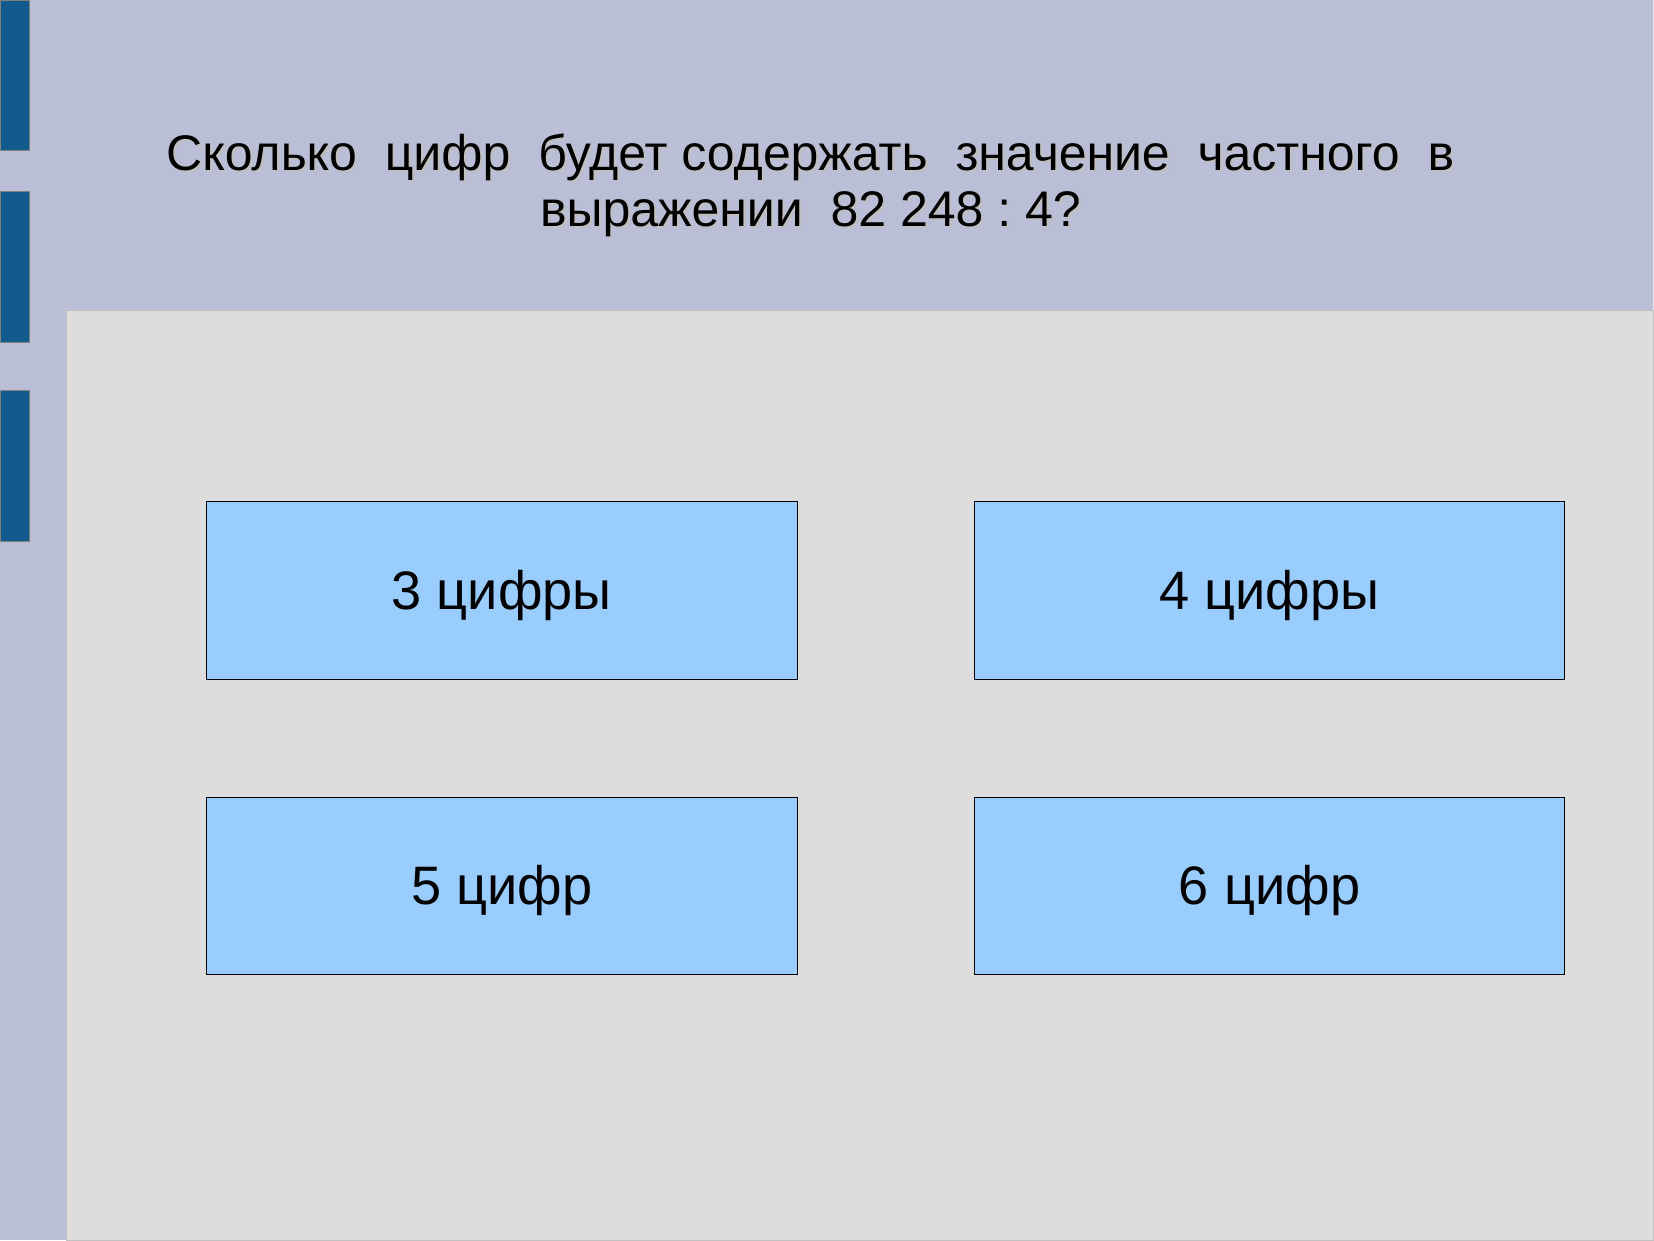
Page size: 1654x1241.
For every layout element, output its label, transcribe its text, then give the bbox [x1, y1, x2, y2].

text_box 5 цифр [206, 797, 798, 975]
text_box 4 цифры [974, 501, 1565, 680]
text_box Сколько цифр будет содержать значение частного в выражении 82 248 : 4? [26, 118, 1595, 318]
text_box 3 цифры [206, 501, 798, 680]
text_box 6 цифр [974, 797, 1565, 975]
